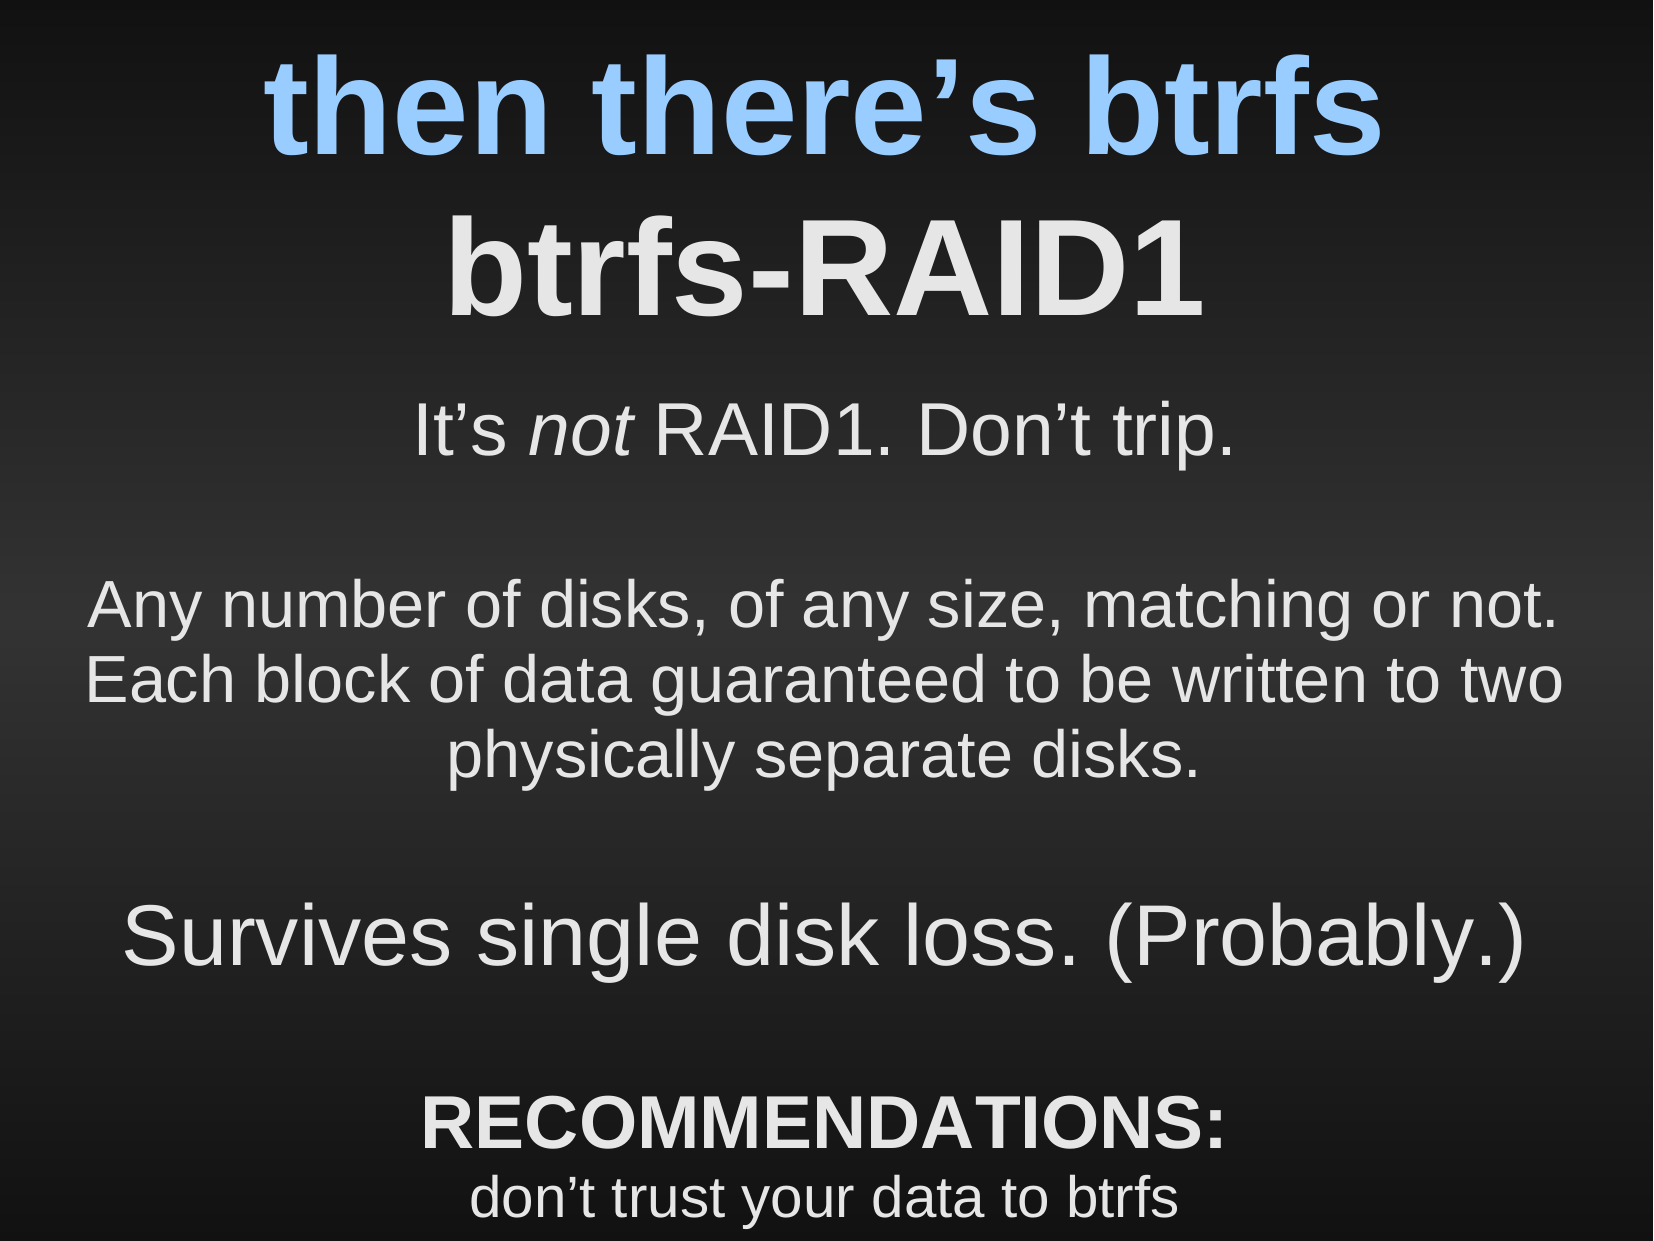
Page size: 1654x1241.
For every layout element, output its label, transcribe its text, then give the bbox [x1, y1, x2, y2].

title then there’s btrfs [0, 2, 1651, 180]
title btrfs-RAID1 It’s not RAID1. Don’t trip. Any number of disks, of any size, matching or not. Each block of data guaranteed to be written to two physically separate disks. Survives single disk loss. (Probably.) RECOMMENDATIONS: don’t trust your data to btrfs [0, 180, 1651, 1241]
